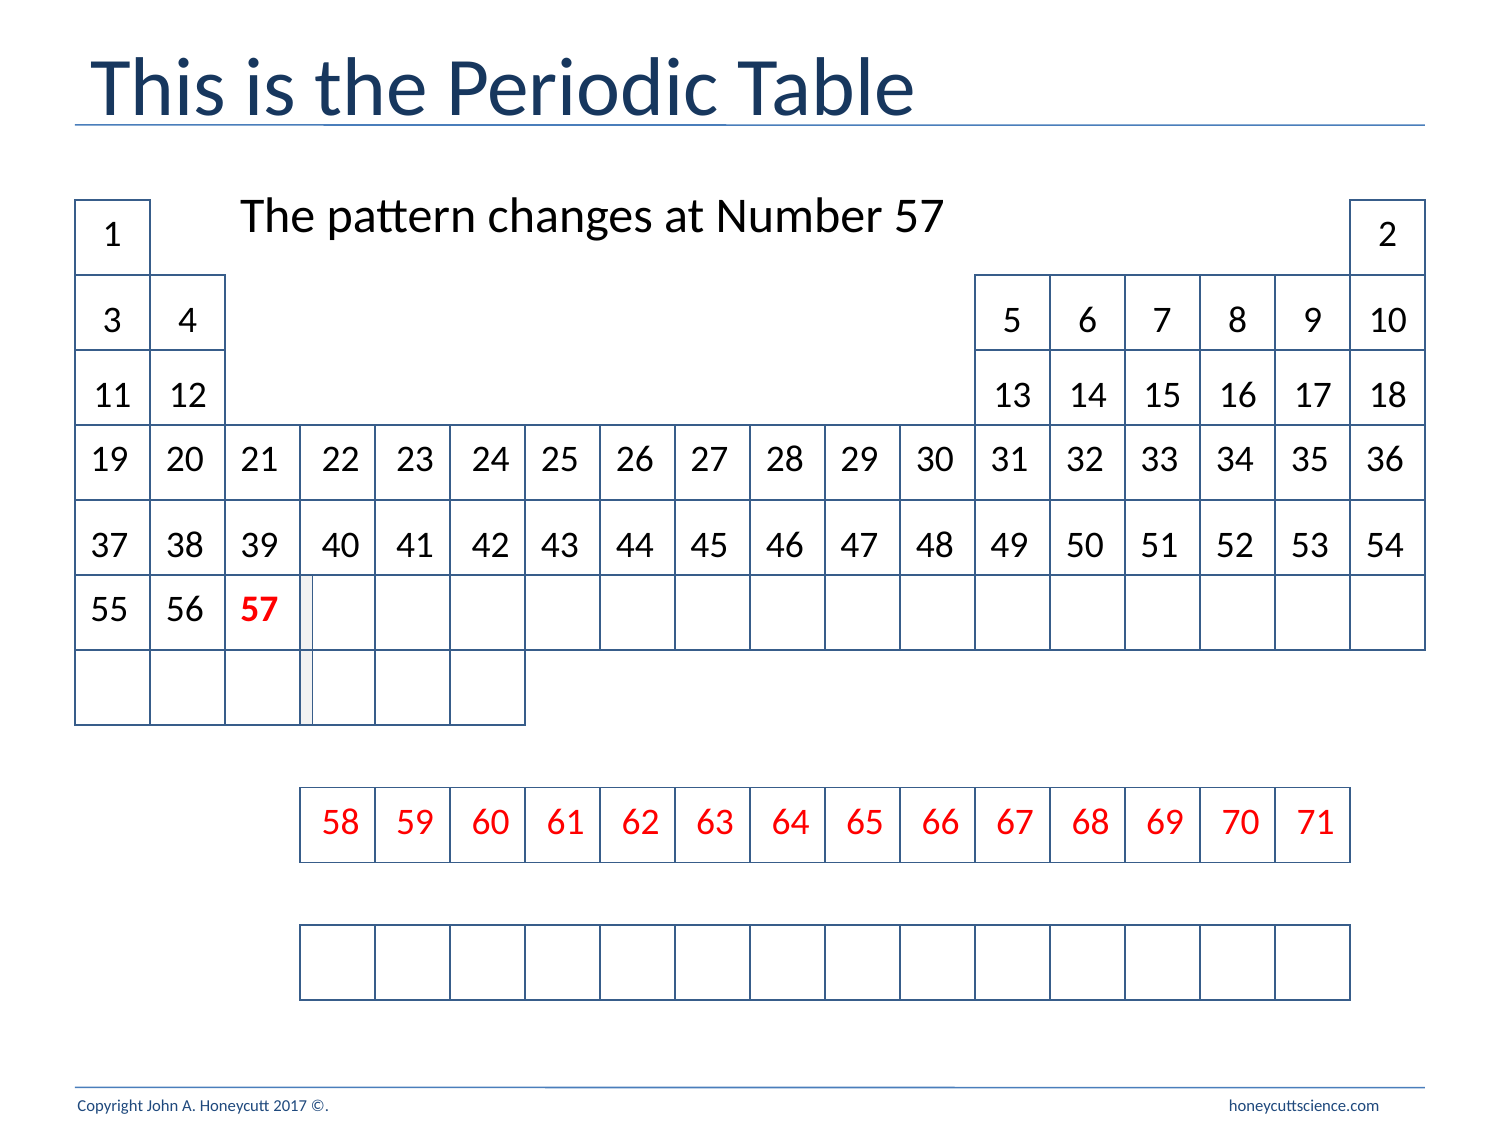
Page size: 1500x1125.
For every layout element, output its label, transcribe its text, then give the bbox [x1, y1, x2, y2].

text_box 62 [606, 789, 675, 850]
text_box 13 [977, 362, 1047, 424]
text_box 59 [380, 789, 450, 850]
text_box 12 [153, 362, 222, 424]
text_box 68 [1056, 789, 1125, 850]
text_box 57 [224, 576, 294, 638]
text_box 31 [974, 426, 1044, 488]
text_box 67 [980, 789, 1050, 850]
text_box The pattern changes at Number 57 [224, 174, 1138, 251]
text_box 63 [680, 789, 750, 850]
text_box 54 [1350, 512, 1420, 574]
text_box 15 [1127, 362, 1197, 424]
text_box 69 [1130, 789, 1200, 850]
text_box 34 [1200, 426, 1270, 488]
text_box 29 [824, 426, 894, 488]
text_box 19 [74, 426, 144, 488]
text_box 25 [525, 426, 595, 488]
text_box 55 [74, 576, 144, 638]
text_box 65 [830, 789, 900, 850]
text_box 2 [1362, 201, 1413, 263]
text_box 8 [1212, 287, 1263, 349]
text_box 43 [525, 512, 595, 574]
text_box 28 [750, 426, 820, 488]
text_box 60 [456, 789, 525, 850]
text_box 51 [1124, 512, 1194, 574]
text_box 47 [824, 512, 894, 574]
text_box 6 [1062, 287, 1113, 349]
text_box 56 [150, 576, 220, 638]
text_box 20 [150, 426, 220, 488]
text_box 70 [1206, 789, 1275, 850]
text_box 24 [456, 426, 525, 488]
text_box 64 [756, 789, 825, 850]
text_box 36 [1350, 426, 1420, 488]
text_box 33 [1124, 426, 1194, 488]
text_box 26 [600, 426, 670, 488]
text_box 30 [900, 426, 970, 488]
text_box 9 [1287, 287, 1338, 349]
text_box 53 [1275, 512, 1345, 574]
text_box 52 [1200, 512, 1270, 574]
text_box 50 [1050, 512, 1120, 574]
text_box 40 [306, 512, 375, 574]
text_box 42 [456, 512, 525, 574]
text_box 5 [987, 287, 1037, 349]
text_box 37 [74, 512, 144, 574]
text_box 3 [87, 287, 137, 349]
text_box 48 [900, 512, 970, 574]
text_box 35 [1275, 426, 1345, 488]
text_box 45 [674, 512, 744, 574]
text_box 23 [380, 426, 450, 488]
text_box 61 [531, 789, 600, 850]
text_box 1 [87, 201, 137, 263]
text_box 58 [306, 789, 375, 850]
text_box 66 [906, 789, 975, 850]
text_box 14 [1053, 362, 1122, 424]
text_box 39 [224, 512, 294, 574]
text_box 46 [750, 512, 820, 574]
text_box 27 [674, 426, 744, 488]
text_box 10 [1353, 287, 1422, 349]
title This is the Periodic Table [75, 45, 1425, 121]
text_box 41 [380, 512, 450, 574]
text_box 16 [1203, 362, 1272, 424]
text_box 22 [306, 426, 375, 488]
text_box 4 [162, 287, 213, 349]
text_box 71 [1281, 789, 1350, 850]
text_box 21 [224, 426, 294, 488]
text_box 49 [974, 512, 1044, 574]
text_box 38 [150, 512, 220, 574]
text_box 17 [1278, 362, 1347, 424]
text_box 18 [1353, 362, 1422, 424]
text_box 32 [1050, 426, 1120, 488]
text_box 7 [1137, 287, 1187, 349]
text_box 11 [77, 362, 147, 424]
text_box 44 [600, 512, 670, 574]
